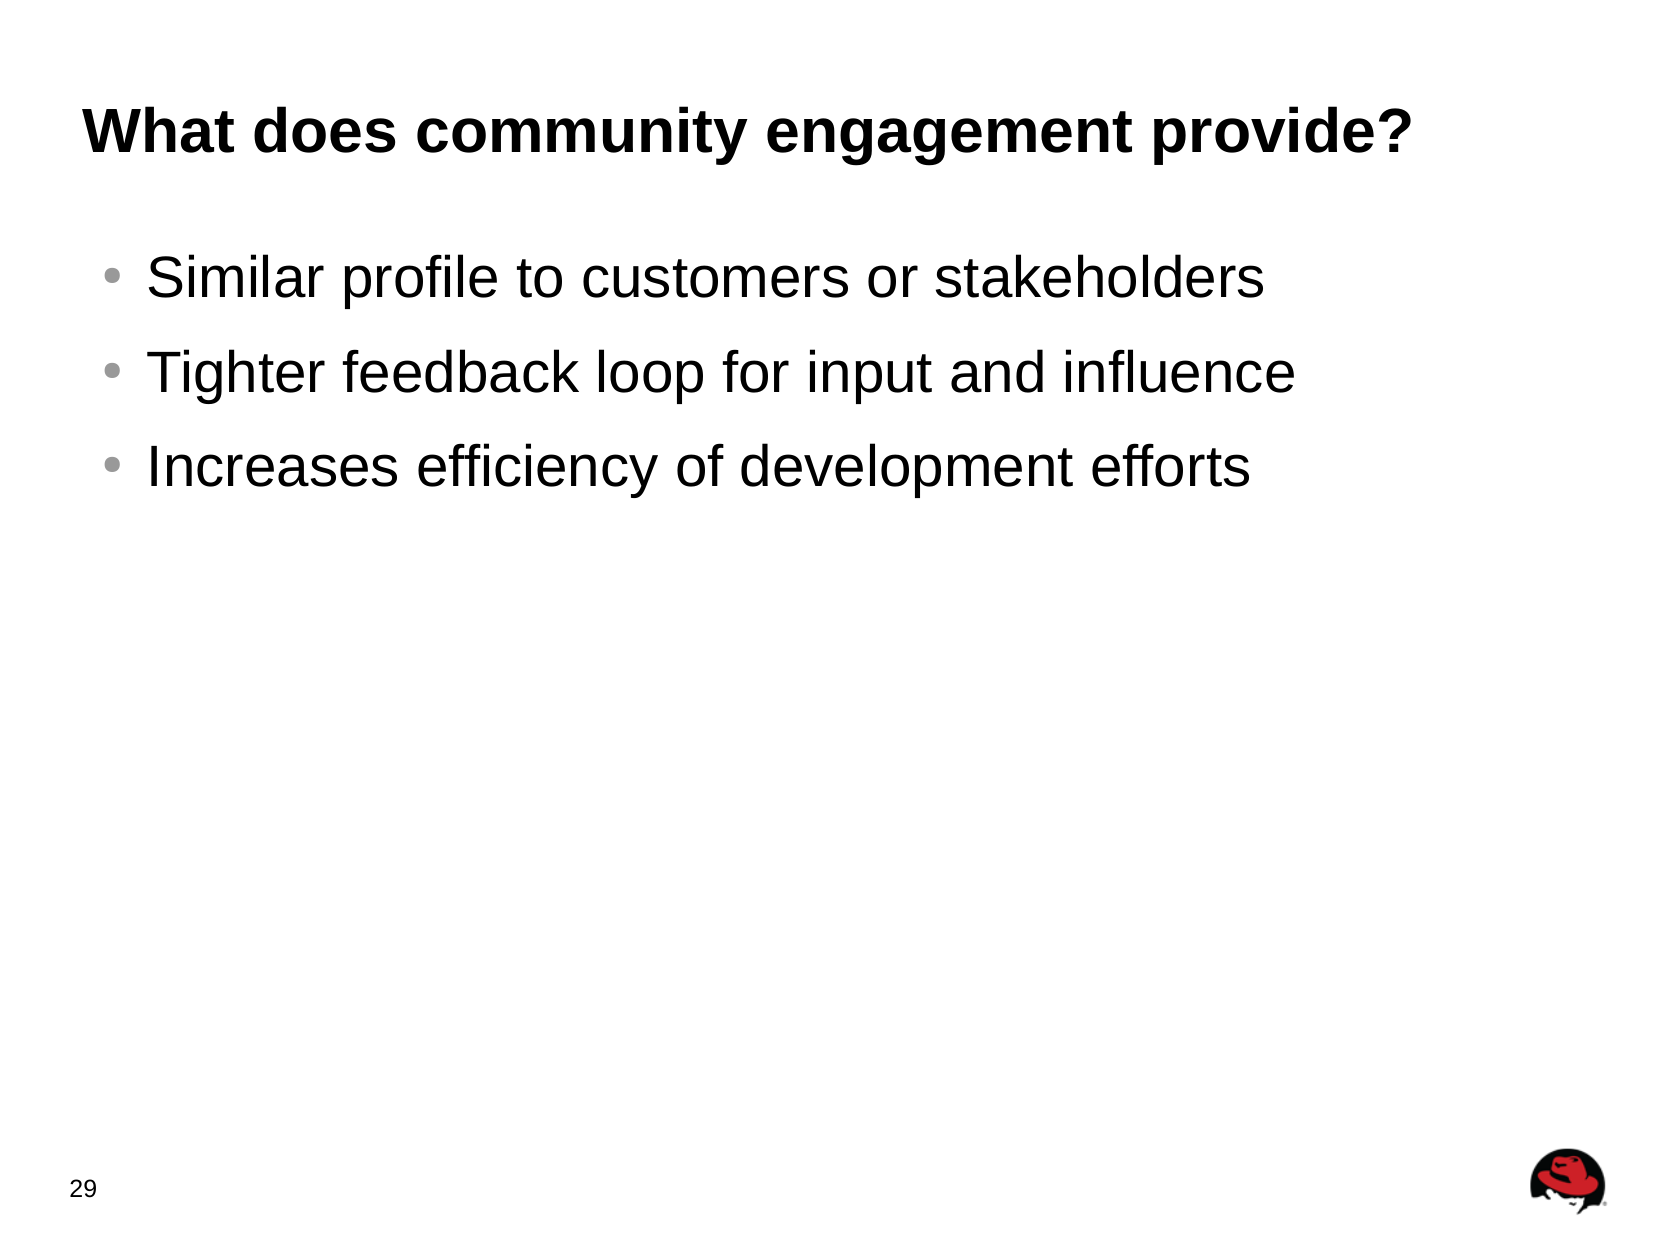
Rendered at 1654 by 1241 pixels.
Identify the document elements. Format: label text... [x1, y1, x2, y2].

title What does community engagement provide? [82, 37, 1571, 226]
list Similar profile to customers or stakeholders Tighter feedback loop for input and influence Increases efficiency of development efforts [86, 244, 1576, 1039]
picture [1529, 1146, 1613, 1224]
